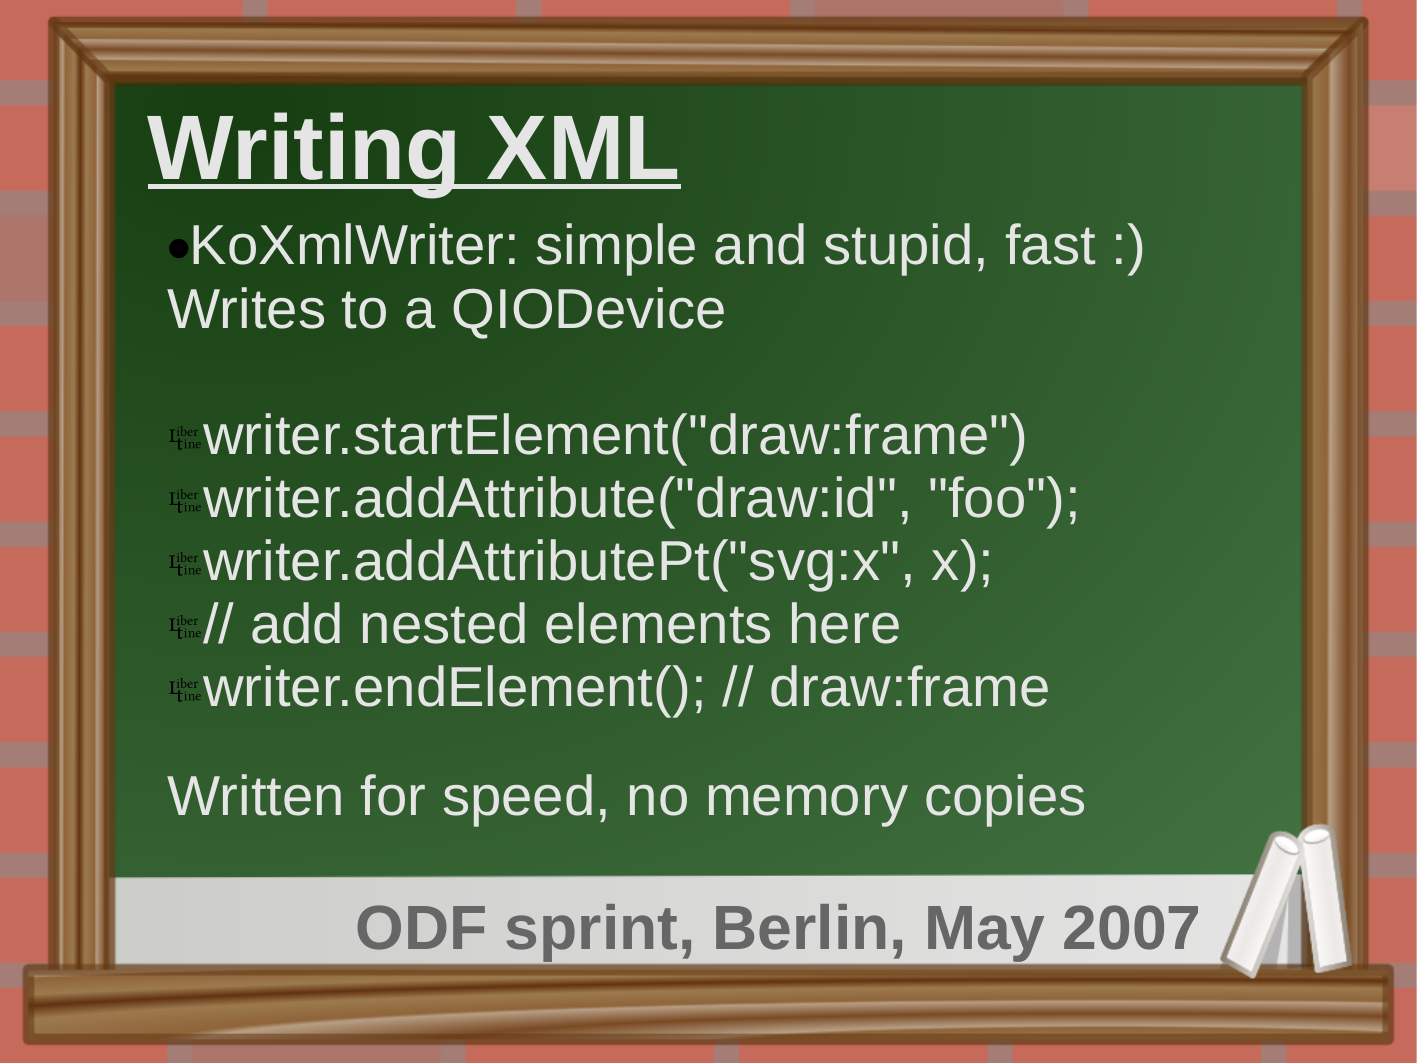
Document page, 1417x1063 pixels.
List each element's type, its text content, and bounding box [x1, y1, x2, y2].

picture [0, 0, 1417, 1063]
text_box Writing XML [132, 88, 1315, 210]
text_box KoXmlWriter: simple and stupid, fast :) Writes to a QIODevice writer.startElement("draw:frame") writer.addAttribute("draw:id", "foo"); writer.addAttributePt("svg:x", x); // add nested elements here writer.endElement(); // draw:frame Written for speed, no memory copies [153, 206, 1278, 870]
